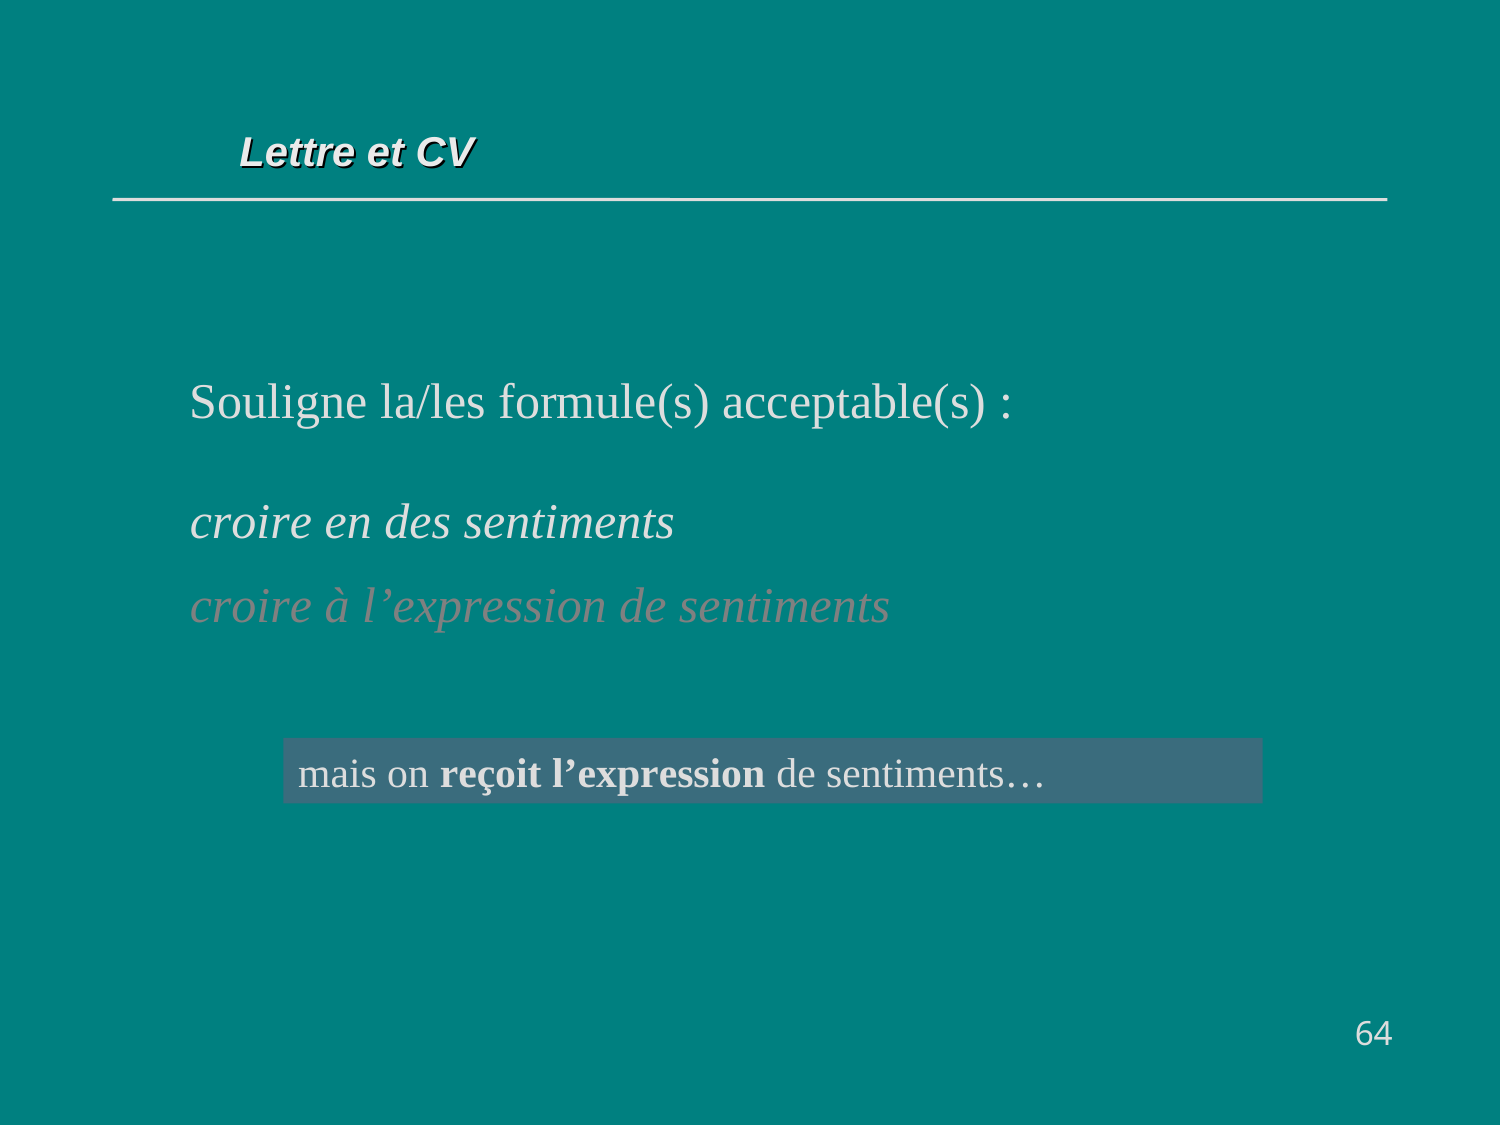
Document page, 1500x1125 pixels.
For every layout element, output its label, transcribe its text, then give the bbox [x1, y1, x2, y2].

text_box Lettre et CV [224, 116, 489, 183]
text_box Souligne la/les formule(s) acceptable(s) : croire en des sentiments croire à l’expression de sentiments [174, 360, 1376, 641]
text_box mais on reçoit l’expression de sentiments… [283, 737, 1263, 804]
